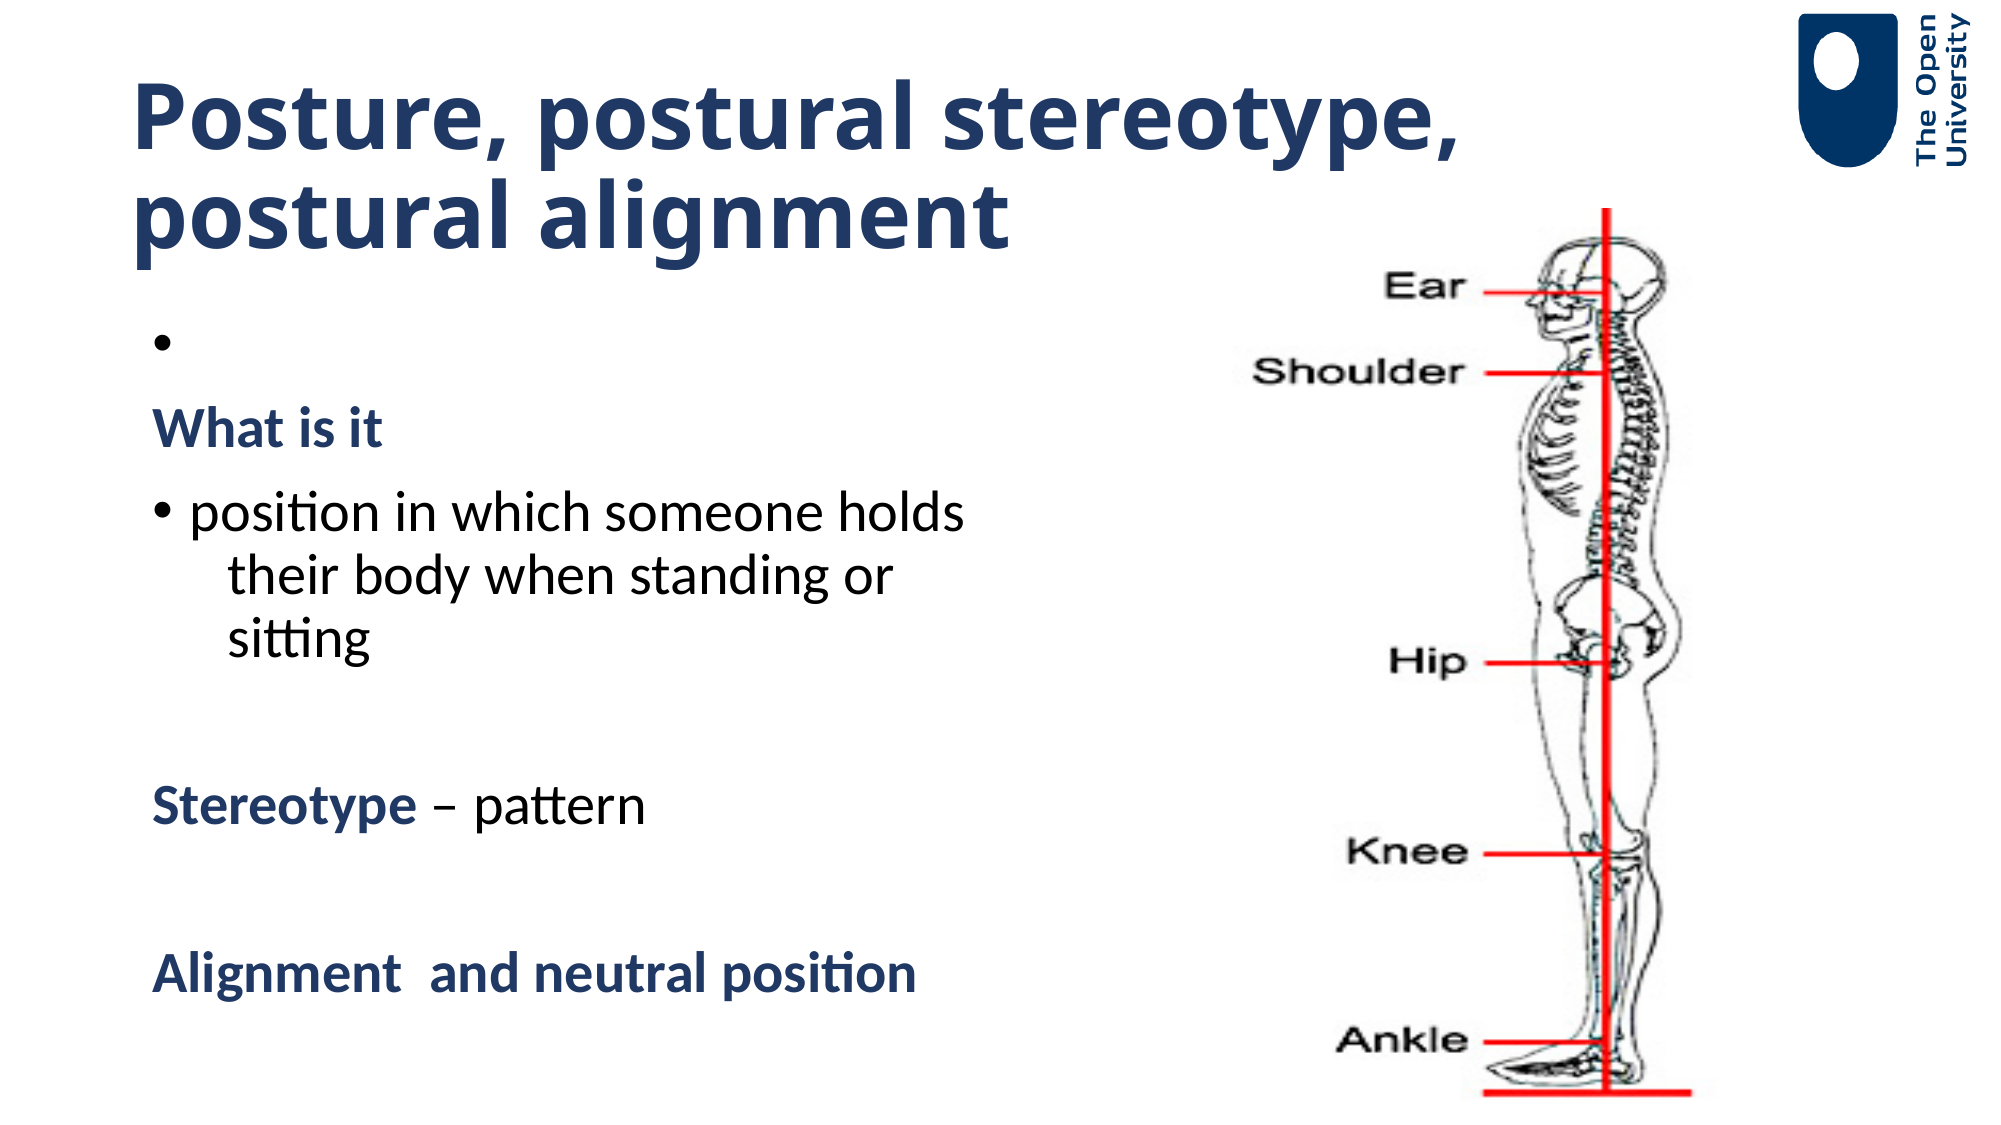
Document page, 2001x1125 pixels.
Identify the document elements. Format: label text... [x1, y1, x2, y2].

title Posture, postural stereotype, postural alignment [115, 60, 1841, 278]
picture [1232, 208, 1798, 1105]
picture [1797, 10, 1971, 170]
list What is it position in which someone holds their body when standing or sitting Stereotype – pattern Alignment and neutral position [137, 299, 1061, 1014]
